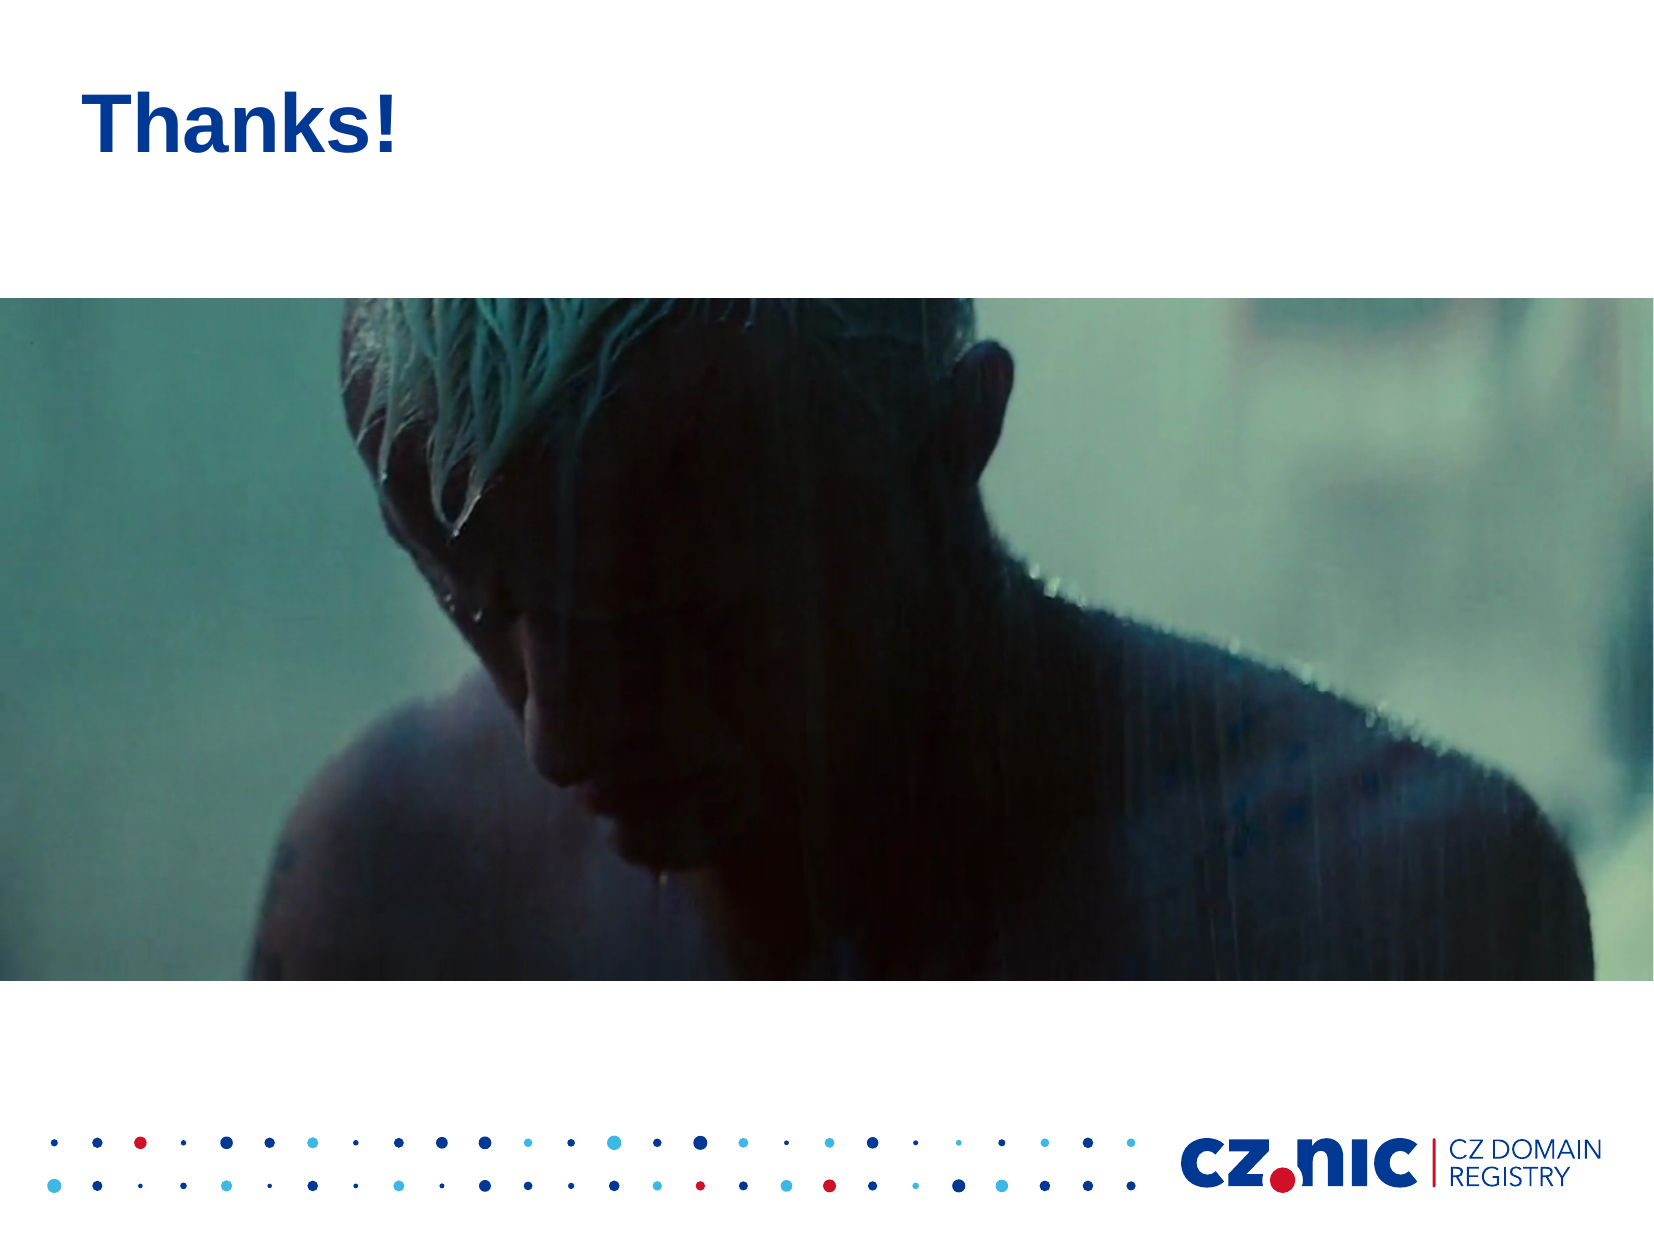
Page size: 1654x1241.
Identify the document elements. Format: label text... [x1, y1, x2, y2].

title Thanks! [81, 70, 1570, 178]
picture [0, 298, 1654, 981]
